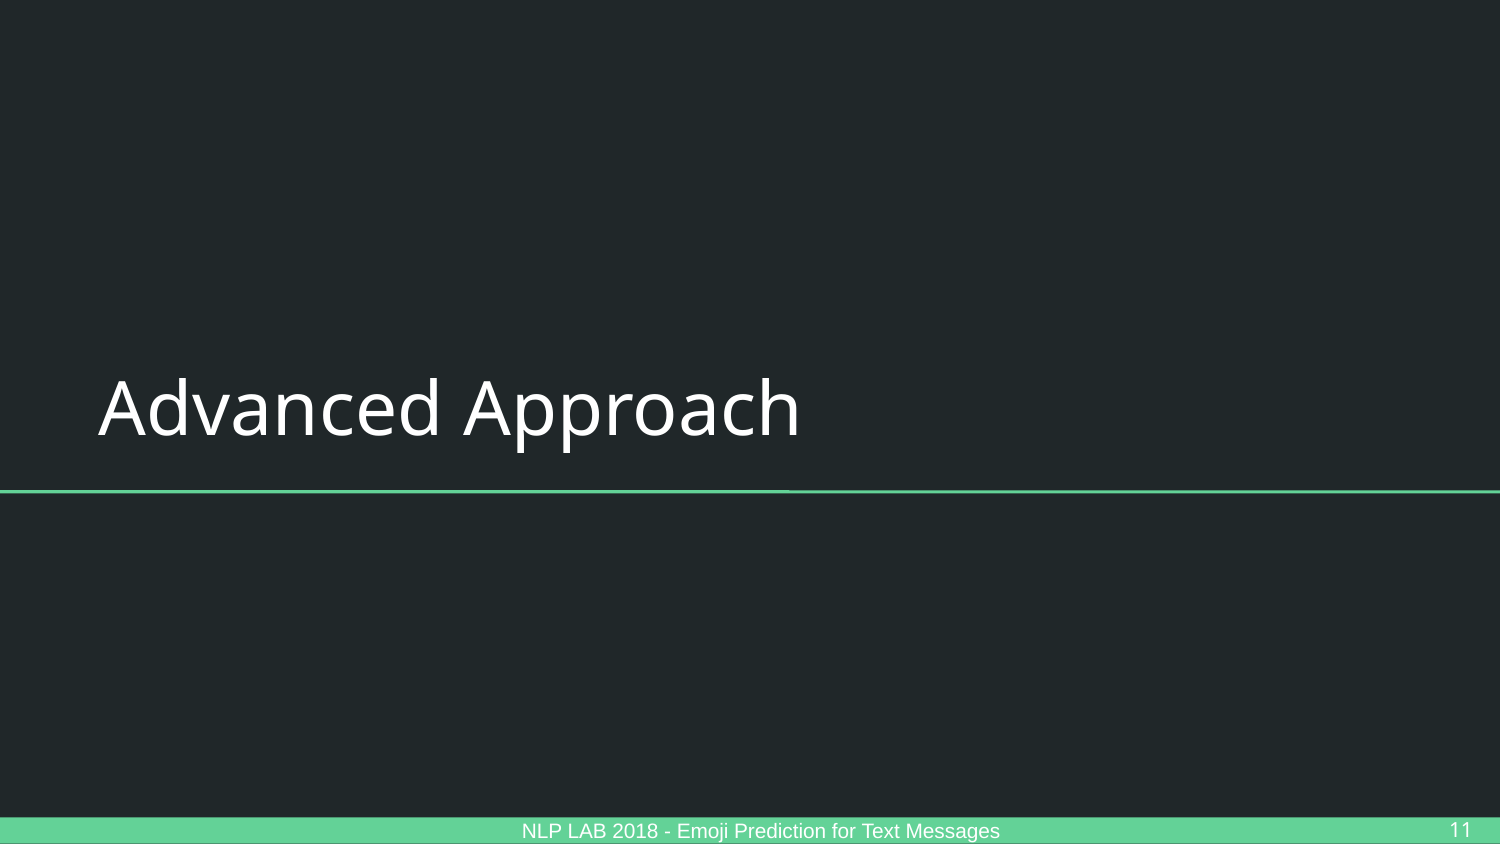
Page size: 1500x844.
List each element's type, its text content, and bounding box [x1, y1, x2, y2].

title Advanced Approach [83, 337, 1417, 466]
slide_number <Foliennummer> [1397, 811, 1488, 844]
